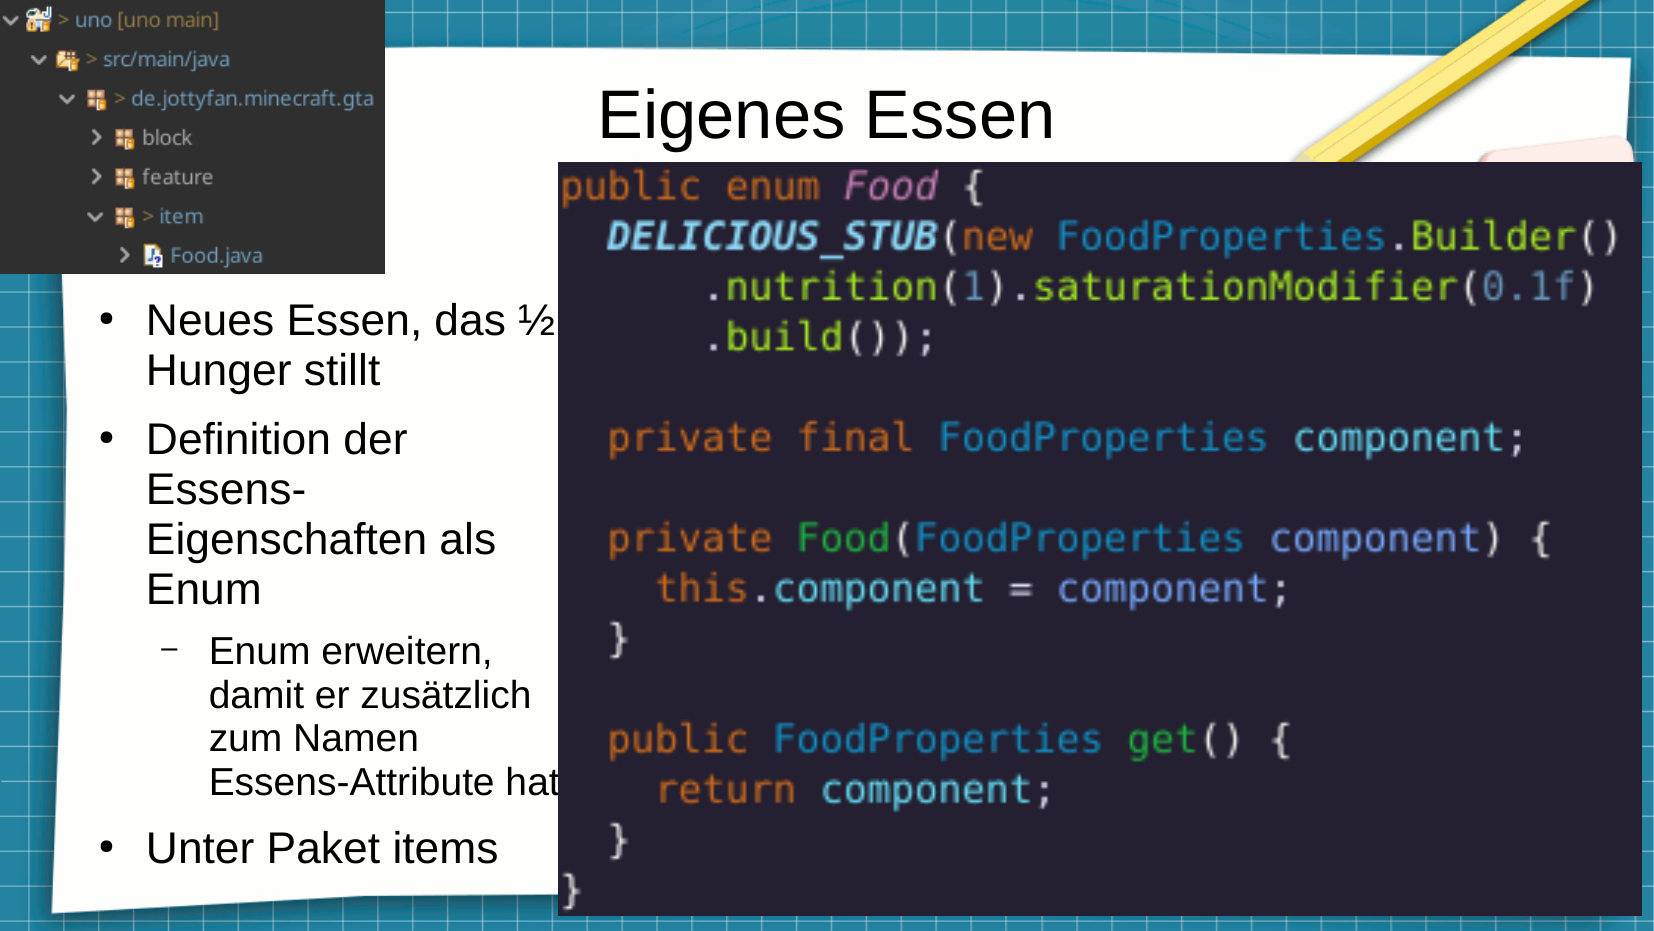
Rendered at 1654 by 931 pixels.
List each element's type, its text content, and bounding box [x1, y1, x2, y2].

list Neues Essen, das ½ Hunger stillt Definition der Essens-Eigenschaften als Enum Enum erweitern, damit er zusätzlich zum Namen Essens-Attribute hat Unter Paket items [82, 295, 558, 886]
title Eigenes Essen [385, 37, 1571, 193]
picture [0, 0, 1654, 931]
